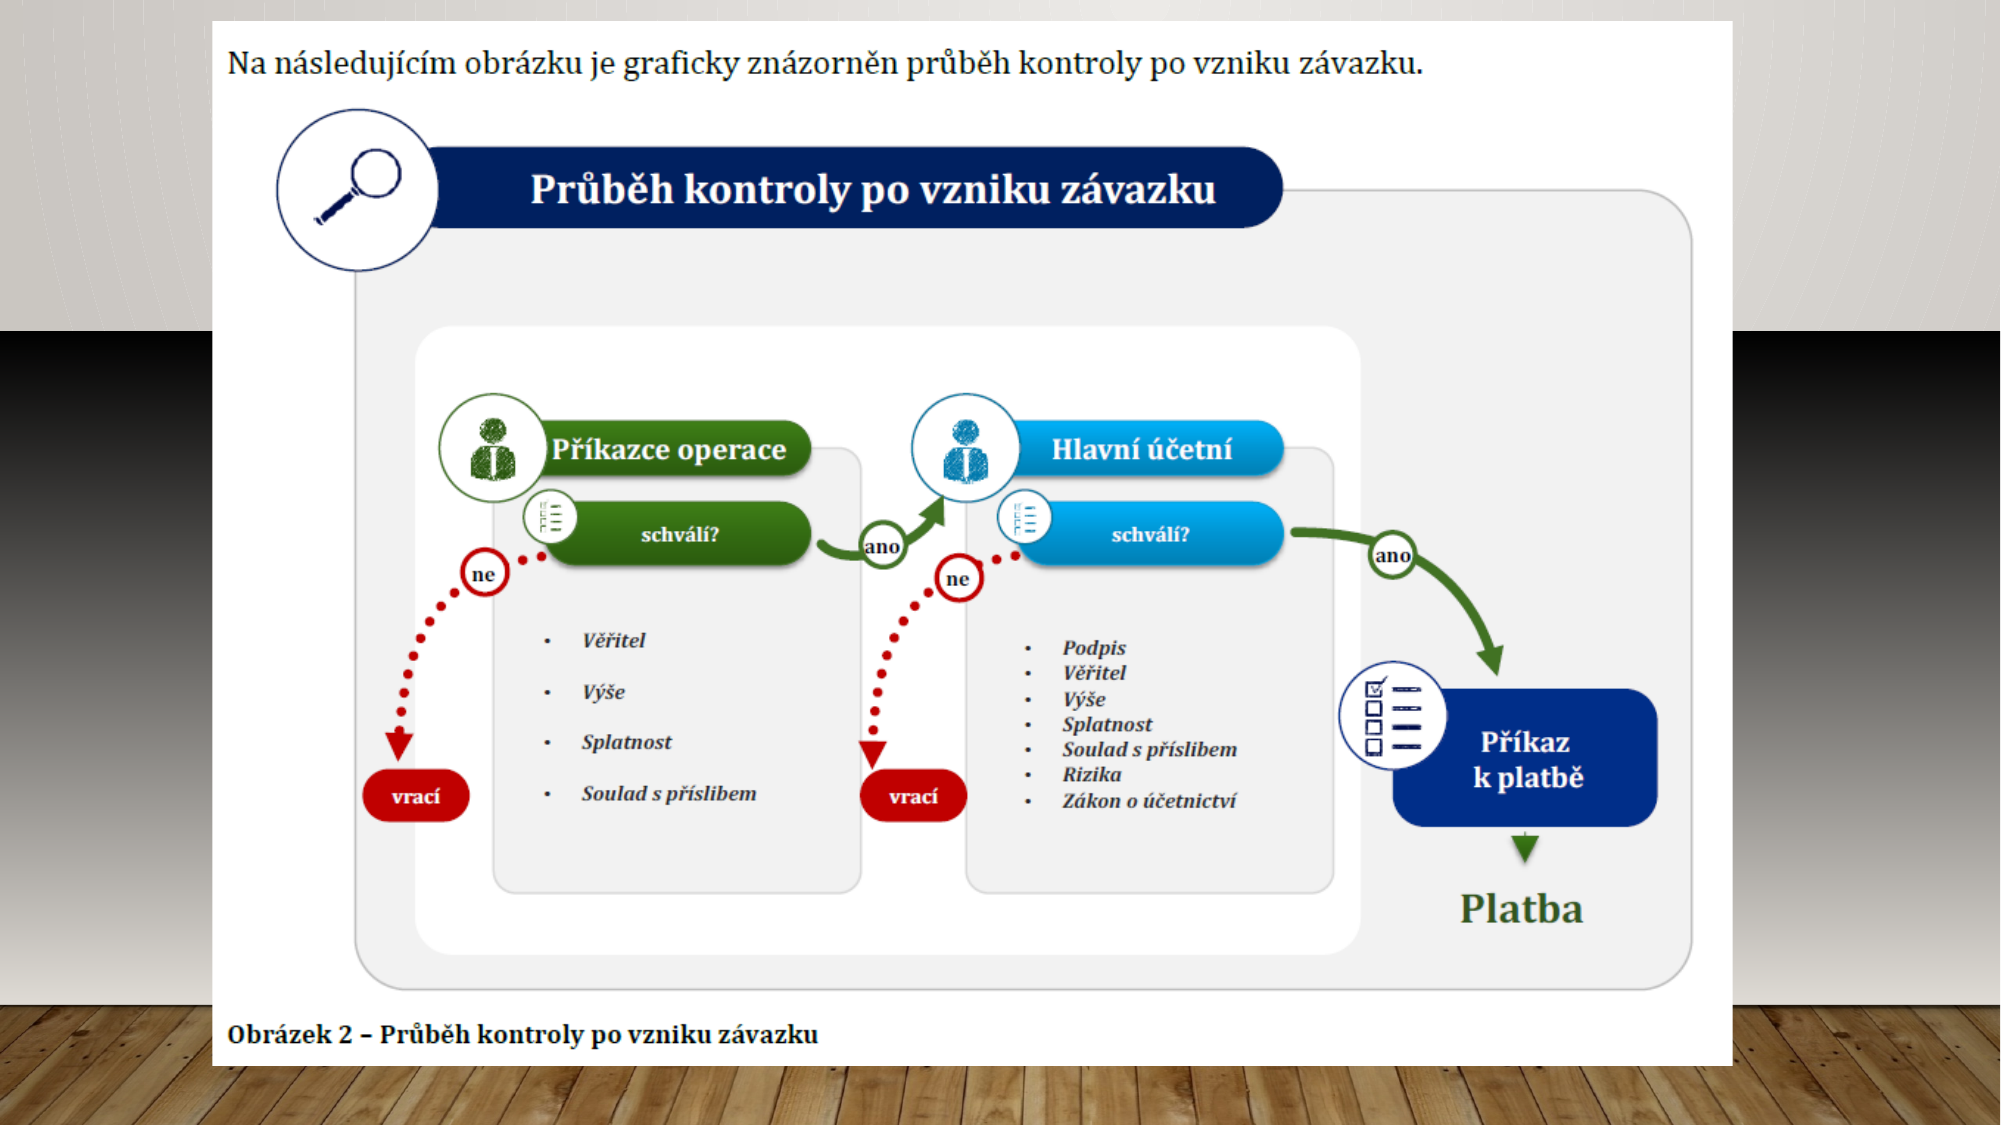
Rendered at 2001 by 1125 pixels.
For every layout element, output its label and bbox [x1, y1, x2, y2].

picture [212, 21, 1733, 1066]
